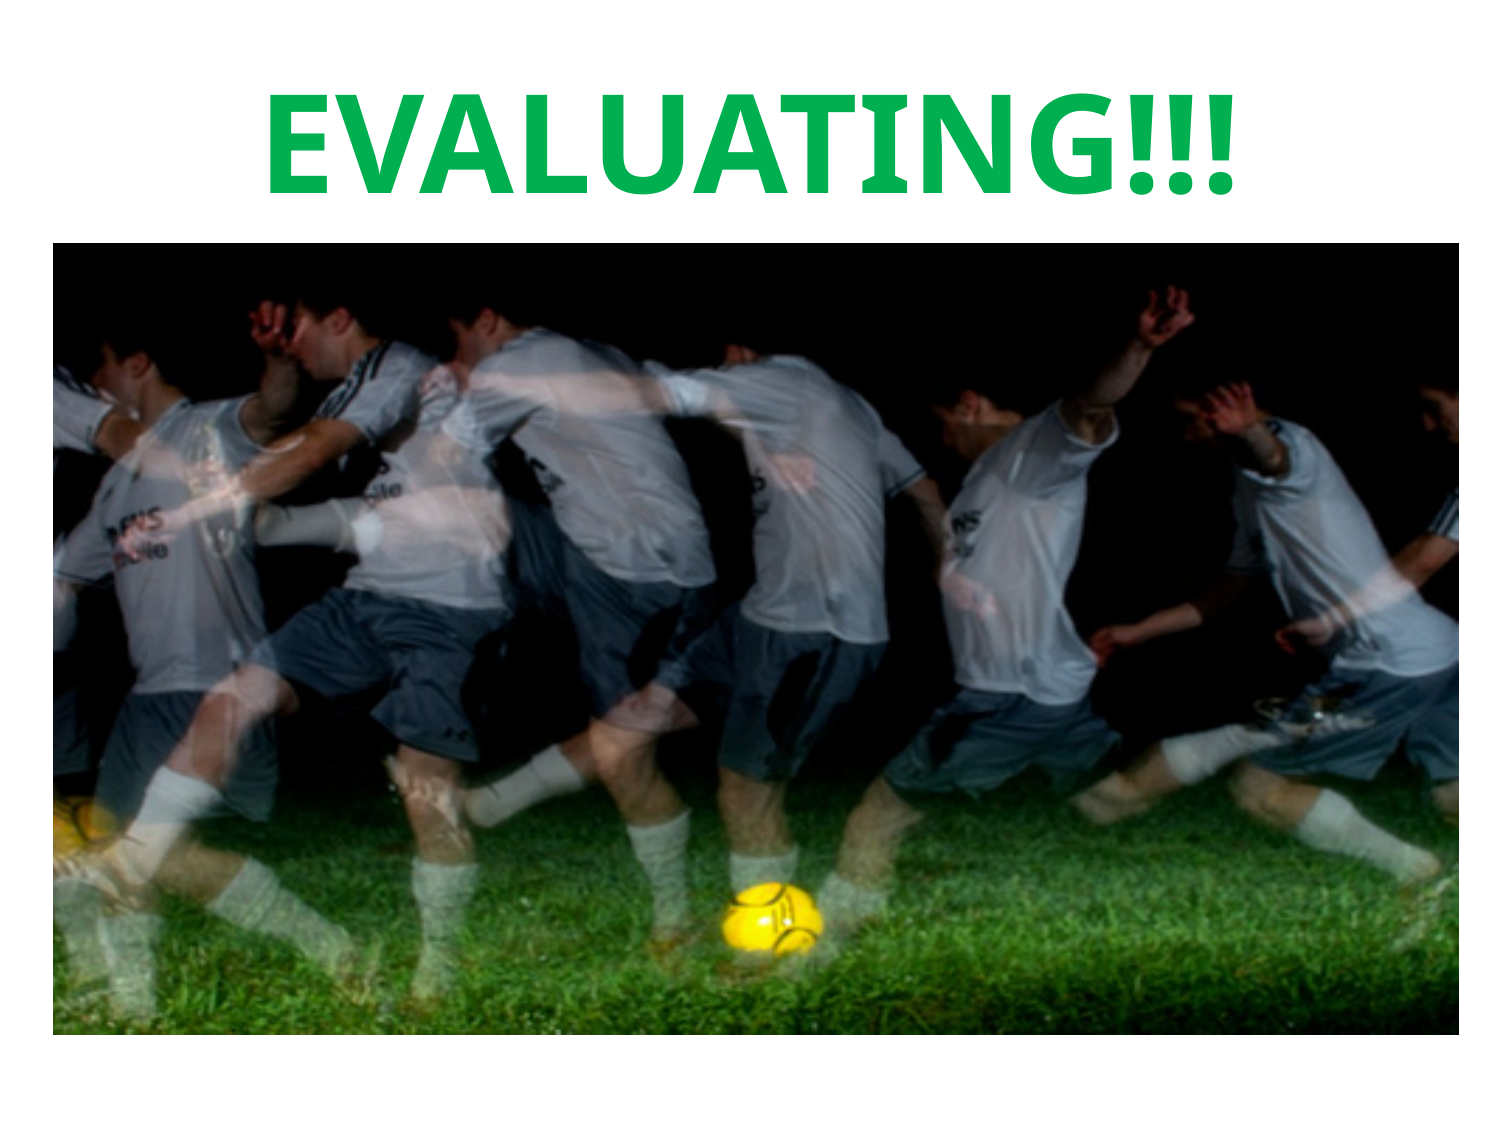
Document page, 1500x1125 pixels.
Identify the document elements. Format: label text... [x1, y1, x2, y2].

picture [53, 243, 1459, 1035]
title EVALUATING!!! [75, 45, 1426, 233]
